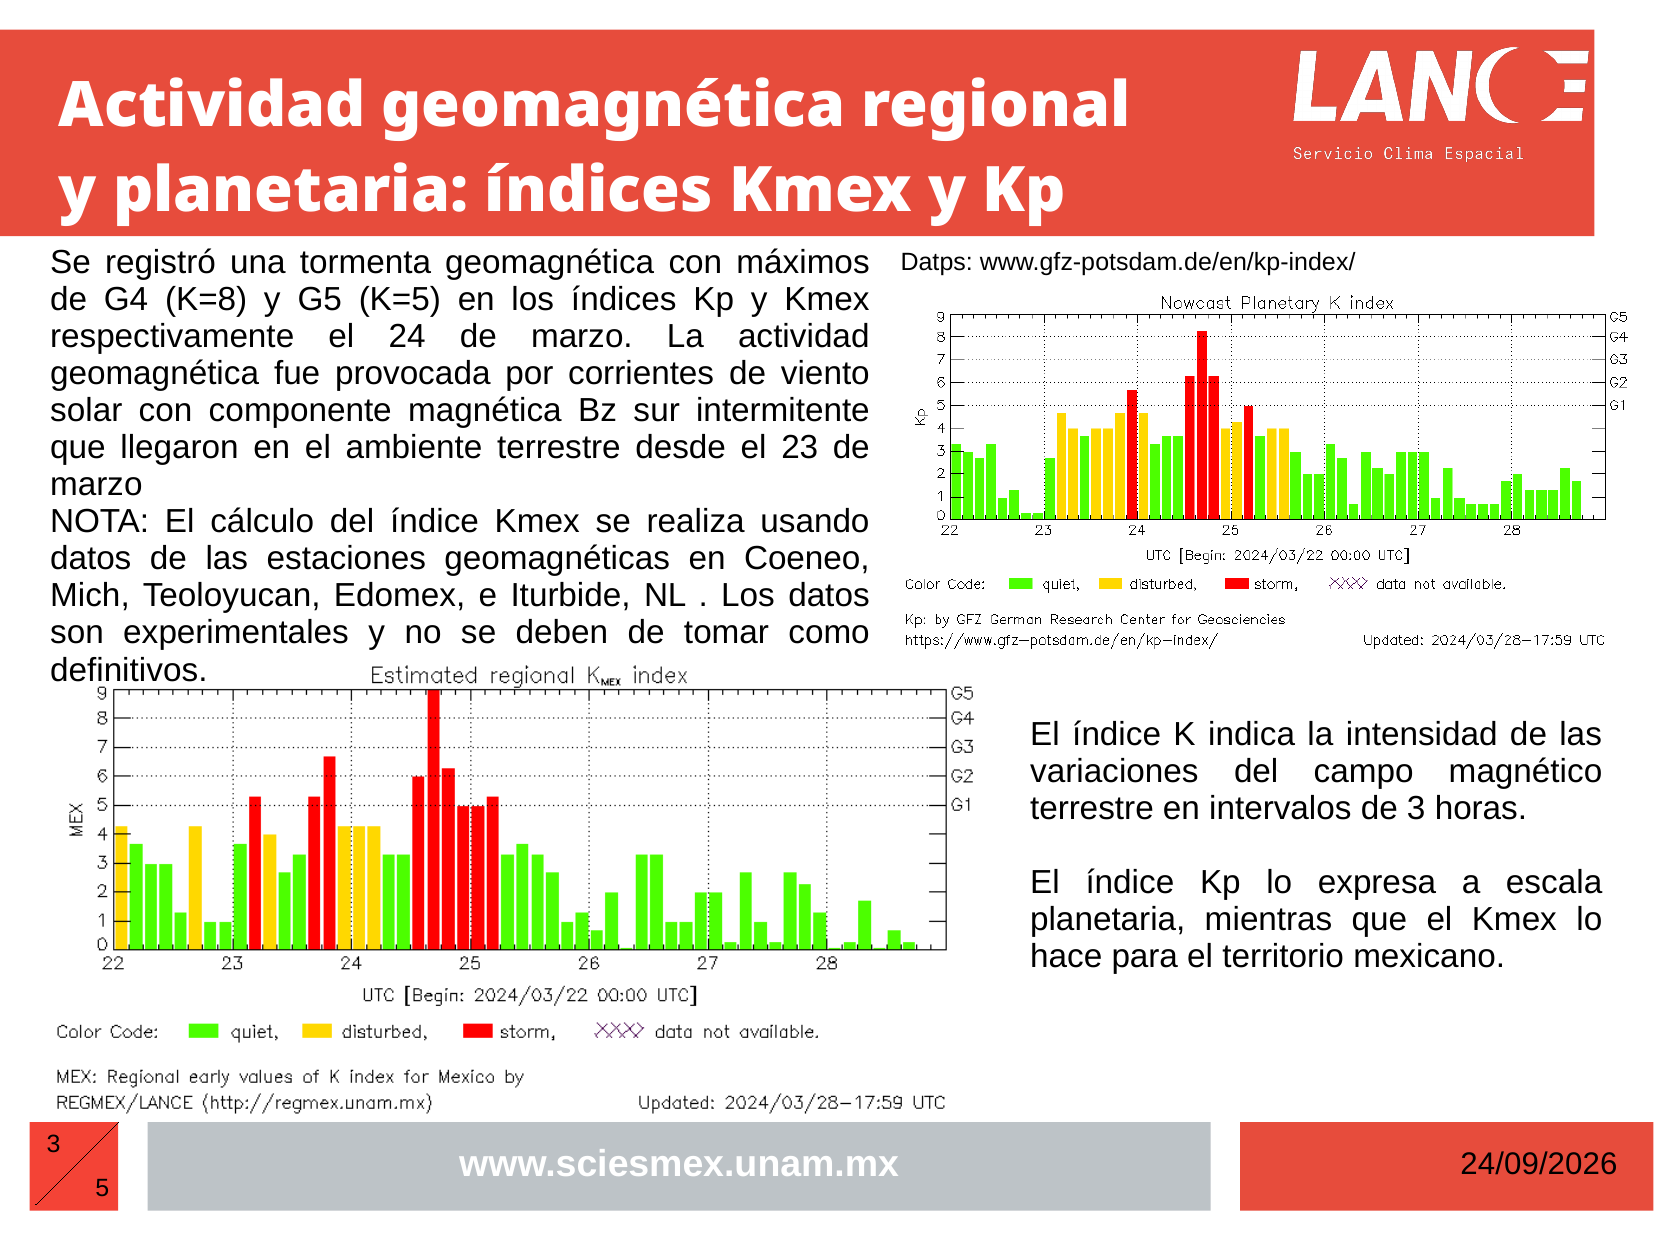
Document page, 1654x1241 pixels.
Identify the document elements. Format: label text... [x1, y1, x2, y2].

text_box 28/03/2024 [1424, 1122, 1654, 1205]
text_box www.sciesmex.unam.mx [153, 1122, 1205, 1205]
text_box 5 [35, 1151, 125, 1209]
text_box <número> [31, 1122, 176, 1170]
text_box Se registró una tormenta geomagnética con máximos de G4 (K=8) y G5 (K=5) en los índices Kp y Kmex respectivamente el 24 de marzo. La actividad geomagnética fue provocada por corrientes de viento solar con componente magnética Bz sur intermitente que llegaron en el ambiente terrestre desde el 23 de marzo NOTA: El cálculo del índice Kmex se realiza usando datos de las estaciones geomagnéticas en Coeneo, Mich, Teoloyucan, Edomex, e Iturbide, NL . Los datos son experimentales y no se deben de tomar como definitivos. [35, 236, 886, 733]
picture [47, 277, 1642, 1116]
picture [1293, 47, 1589, 162]
title Actividad geomagnética regional y planetaria: índices Kmex y Kp [59, 59, 1312, 207]
text_box Datps: www.gfz-potsdam.de/en/kp-index/ [886, 240, 1654, 284]
text_box El índice K indica la intensidad de las variaciones del campo magnético terrestre en intervalos de 3 horas. El índice Kp lo expresa a escala planetaria, mientras que el Kmex lo hace para el territorio mexicano. [1015, 707, 1619, 1052]
